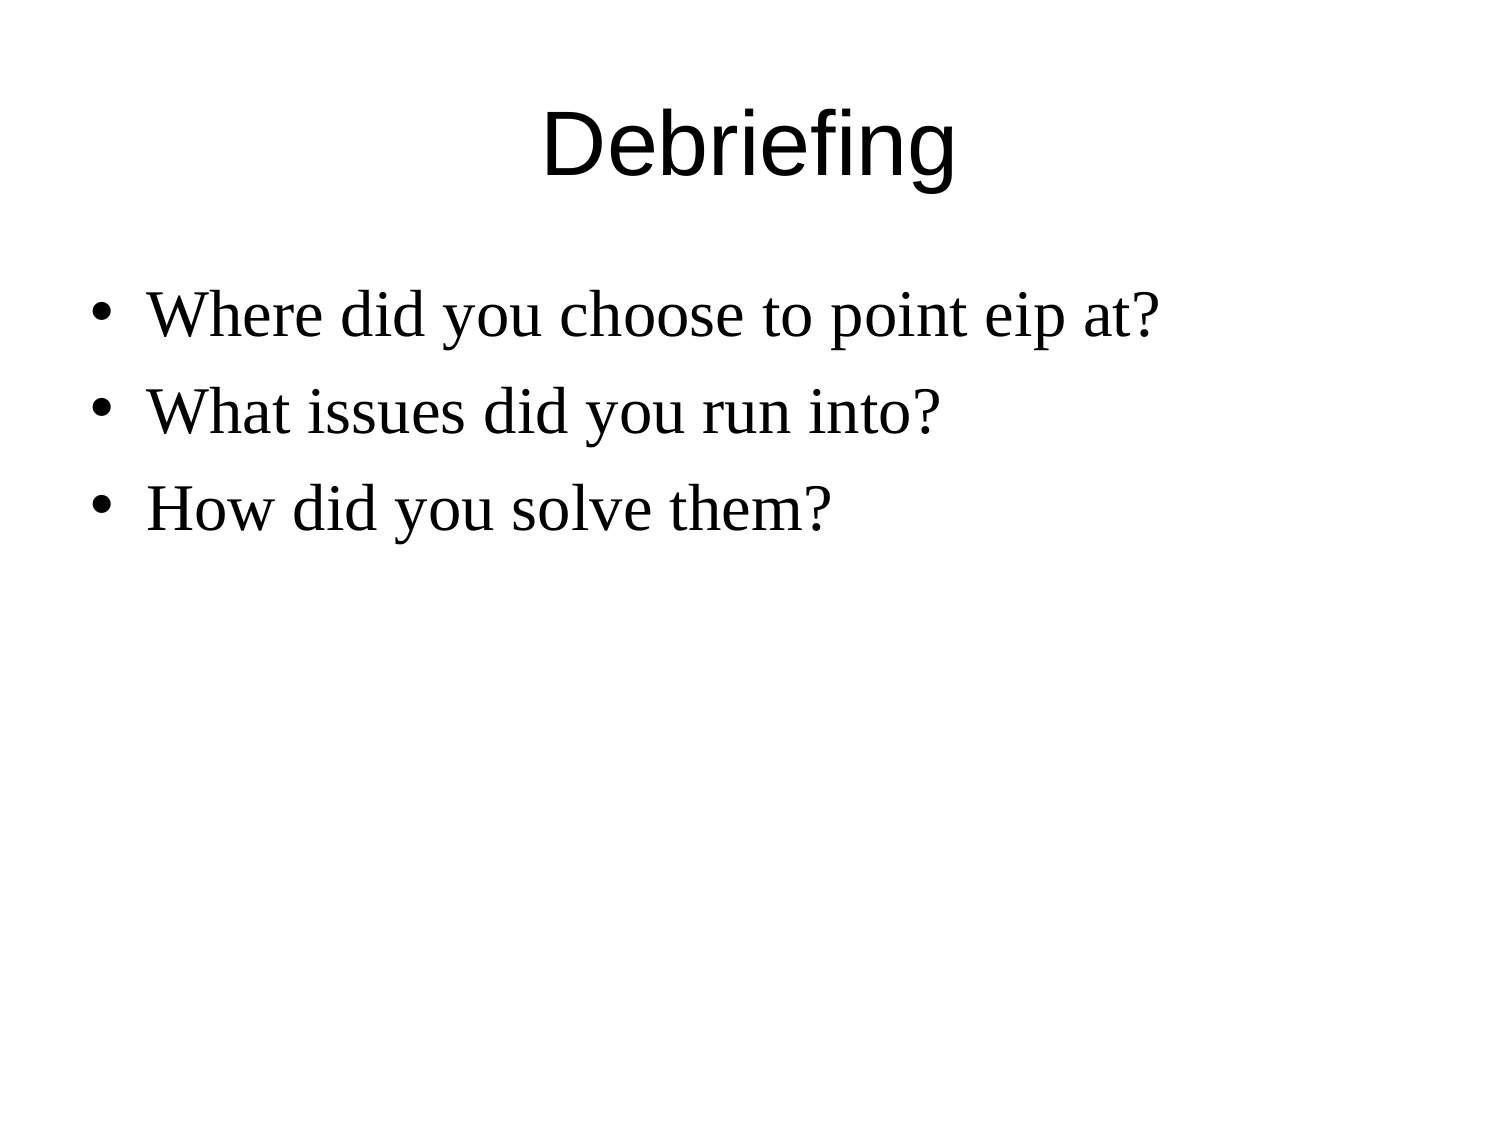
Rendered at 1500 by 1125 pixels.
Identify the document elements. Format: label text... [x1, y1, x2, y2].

list Where did you choose to point eip at? What issues did you run into? How did you solve them? [75, 262, 1426, 1006]
title Debriefing [75, 45, 1426, 233]
